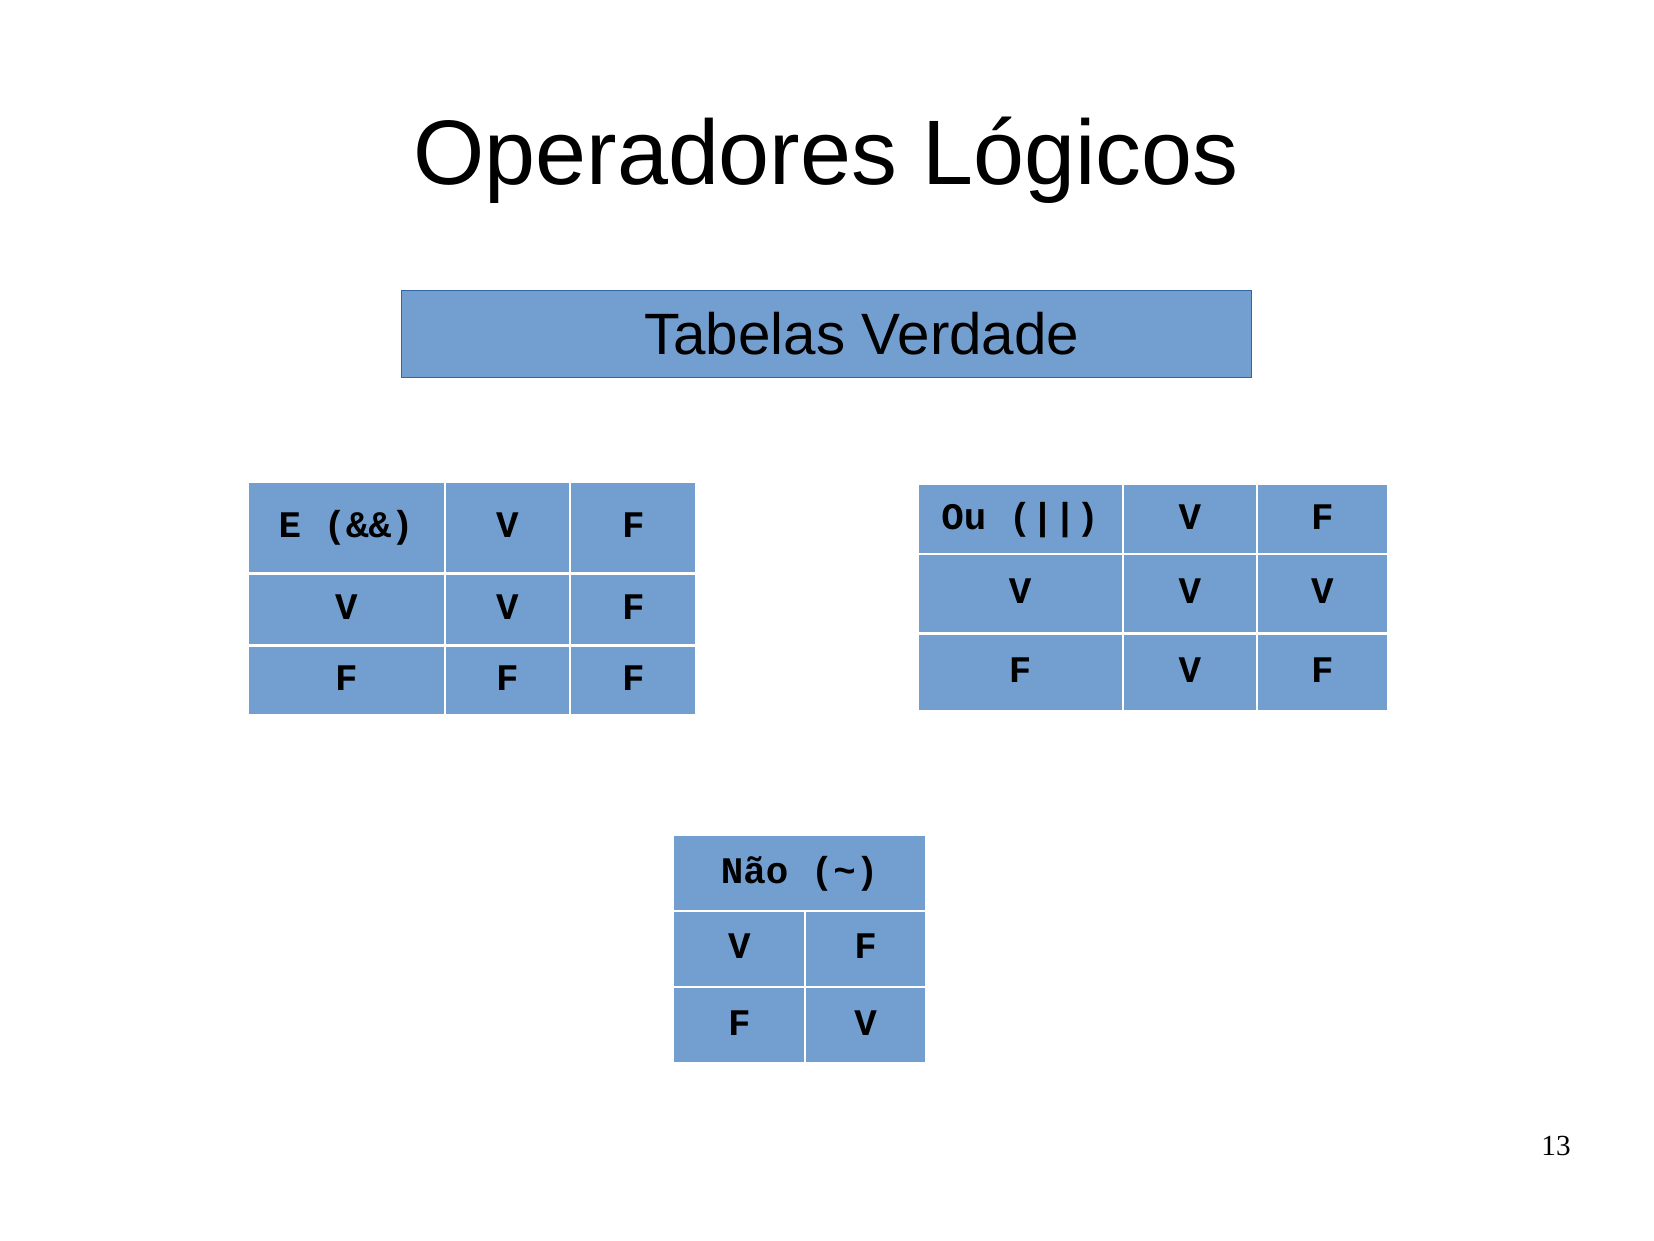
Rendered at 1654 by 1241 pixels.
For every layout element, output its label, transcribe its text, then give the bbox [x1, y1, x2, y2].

table_cell V [1258, 555, 1387, 632]
table_header F [1258, 485, 1387, 553]
table_cell V [249, 575, 444, 644]
table_cell F [919, 635, 1122, 710]
table_cell F [674, 988, 804, 1062]
table_cell F [249, 647, 444, 714]
table_header V [446, 483, 569, 572]
table_cell F [446, 647, 569, 714]
table_header Não (~) [674, 836, 925, 910]
table_header E (&&) [249, 483, 444, 572]
table_cell V [446, 575, 569, 644]
table_cell F [571, 575, 695, 644]
table_cell F [1258, 635, 1387, 710]
table_header V [1124, 485, 1256, 553]
table_cell V [1124, 635, 1256, 710]
table_cell F [571, 647, 695, 714]
table_header Ou (||) [919, 485, 1122, 553]
list Tabelas Verdade [401, 290, 1252, 378]
table_cell V [806, 988, 925, 1062]
table_cell V [919, 555, 1122, 632]
title Operadores Lógicos [82, 49, 1571, 257]
table_header F [571, 483, 695, 572]
table_cell F [806, 912, 925, 986]
table_cell V [674, 912, 804, 986]
table_cell V [1124, 555, 1256, 632]
